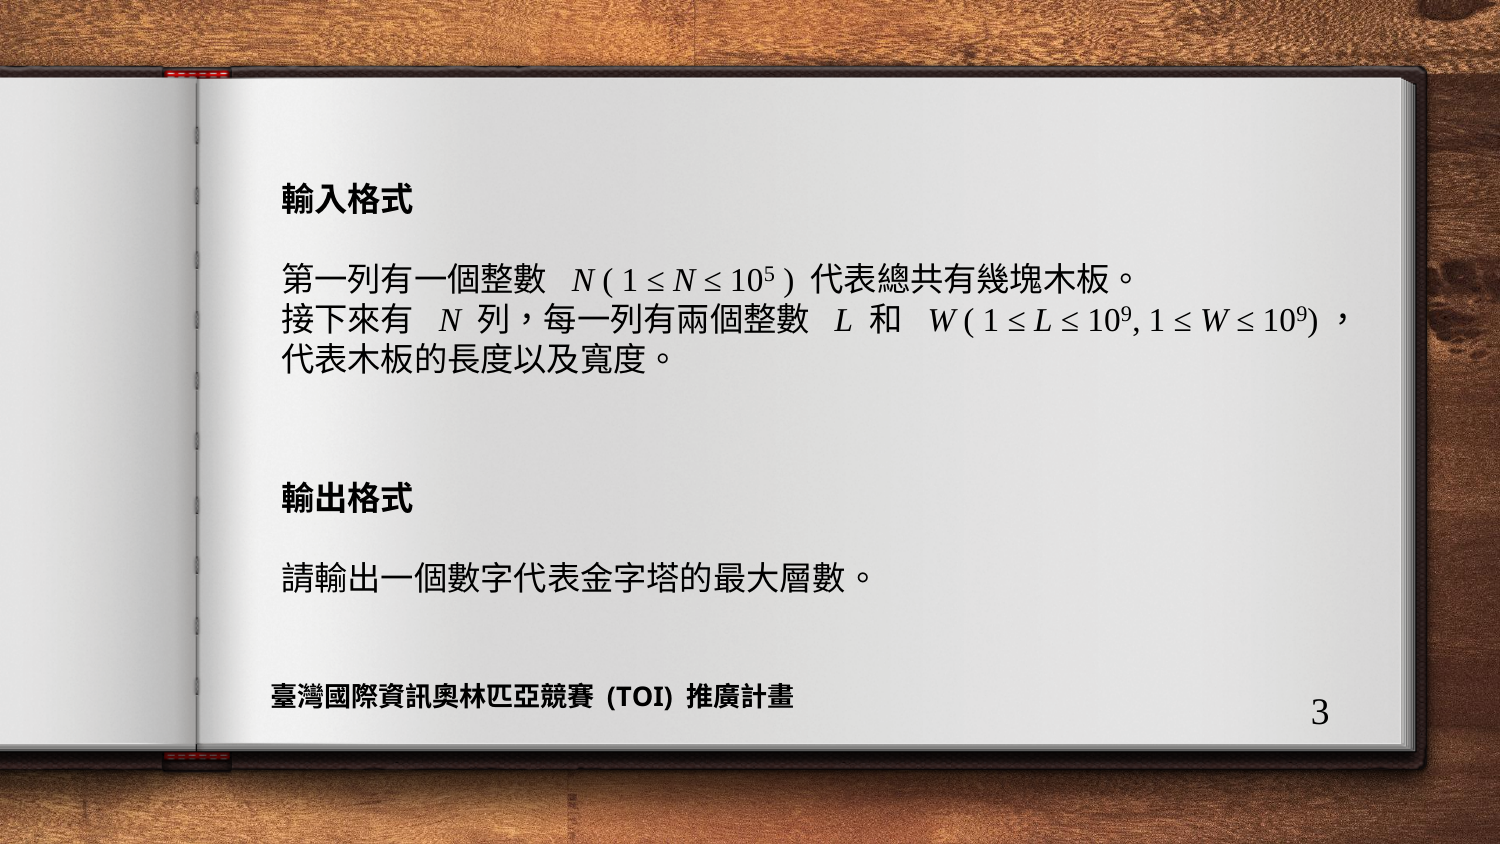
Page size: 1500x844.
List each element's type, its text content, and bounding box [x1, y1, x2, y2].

text_box [1295, 672, 1386, 737]
text_box 輸出格式 請輸出一個數字代表金字塔的最大層數。 [266, 469, 1368, 604]
text_box 輸入格式 第一列有一個整數 N ( 1 ≤ N ≤ 105 ) 代表總共有幾塊木板。 接下來有 N 列，每一列有兩個整數 L 和 W ( 1 ≤ L ≤ 109, 1 ≤ W ≤ 109)，代表木板的長度以及寬度。 [266, 171, 1400, 386]
